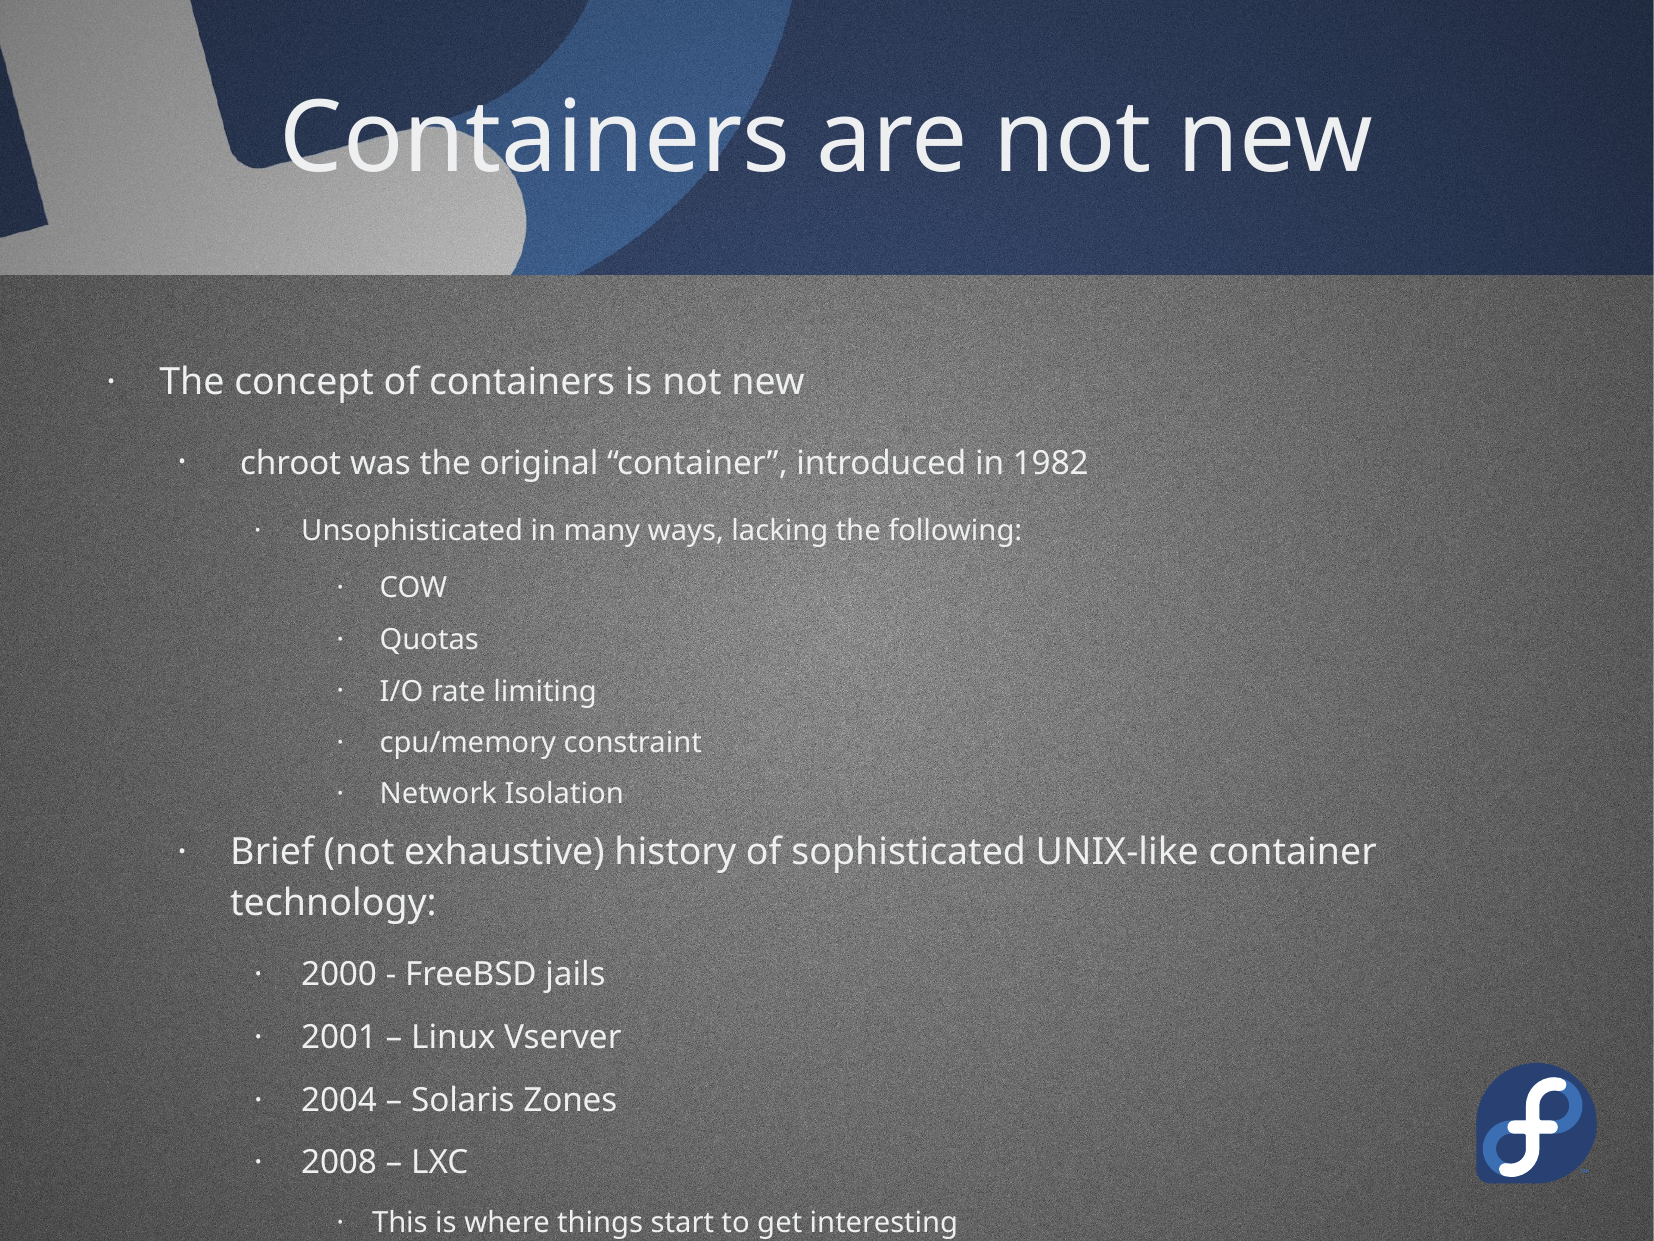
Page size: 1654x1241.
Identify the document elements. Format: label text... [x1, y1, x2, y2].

picture [0, 0, 1654, 1241]
list The concept of containers is not new chroot was the original “container”, introduced in 1982 Unsophisticated in many ways, lacking the following: COW Quotas I/O rate limiting cpu/memory constraint Network Isolation Brief (not exhaustive) history of sophisticated UNIX-like container technology: 2000 - FreeBSD jails 2001 – Linux Vserver 2004 – Solaris Zones 2008 – LXC This is where things start to get interesting [88, 354, 1565, 1158]
title Containers are not new [88, 29, 1565, 237]
